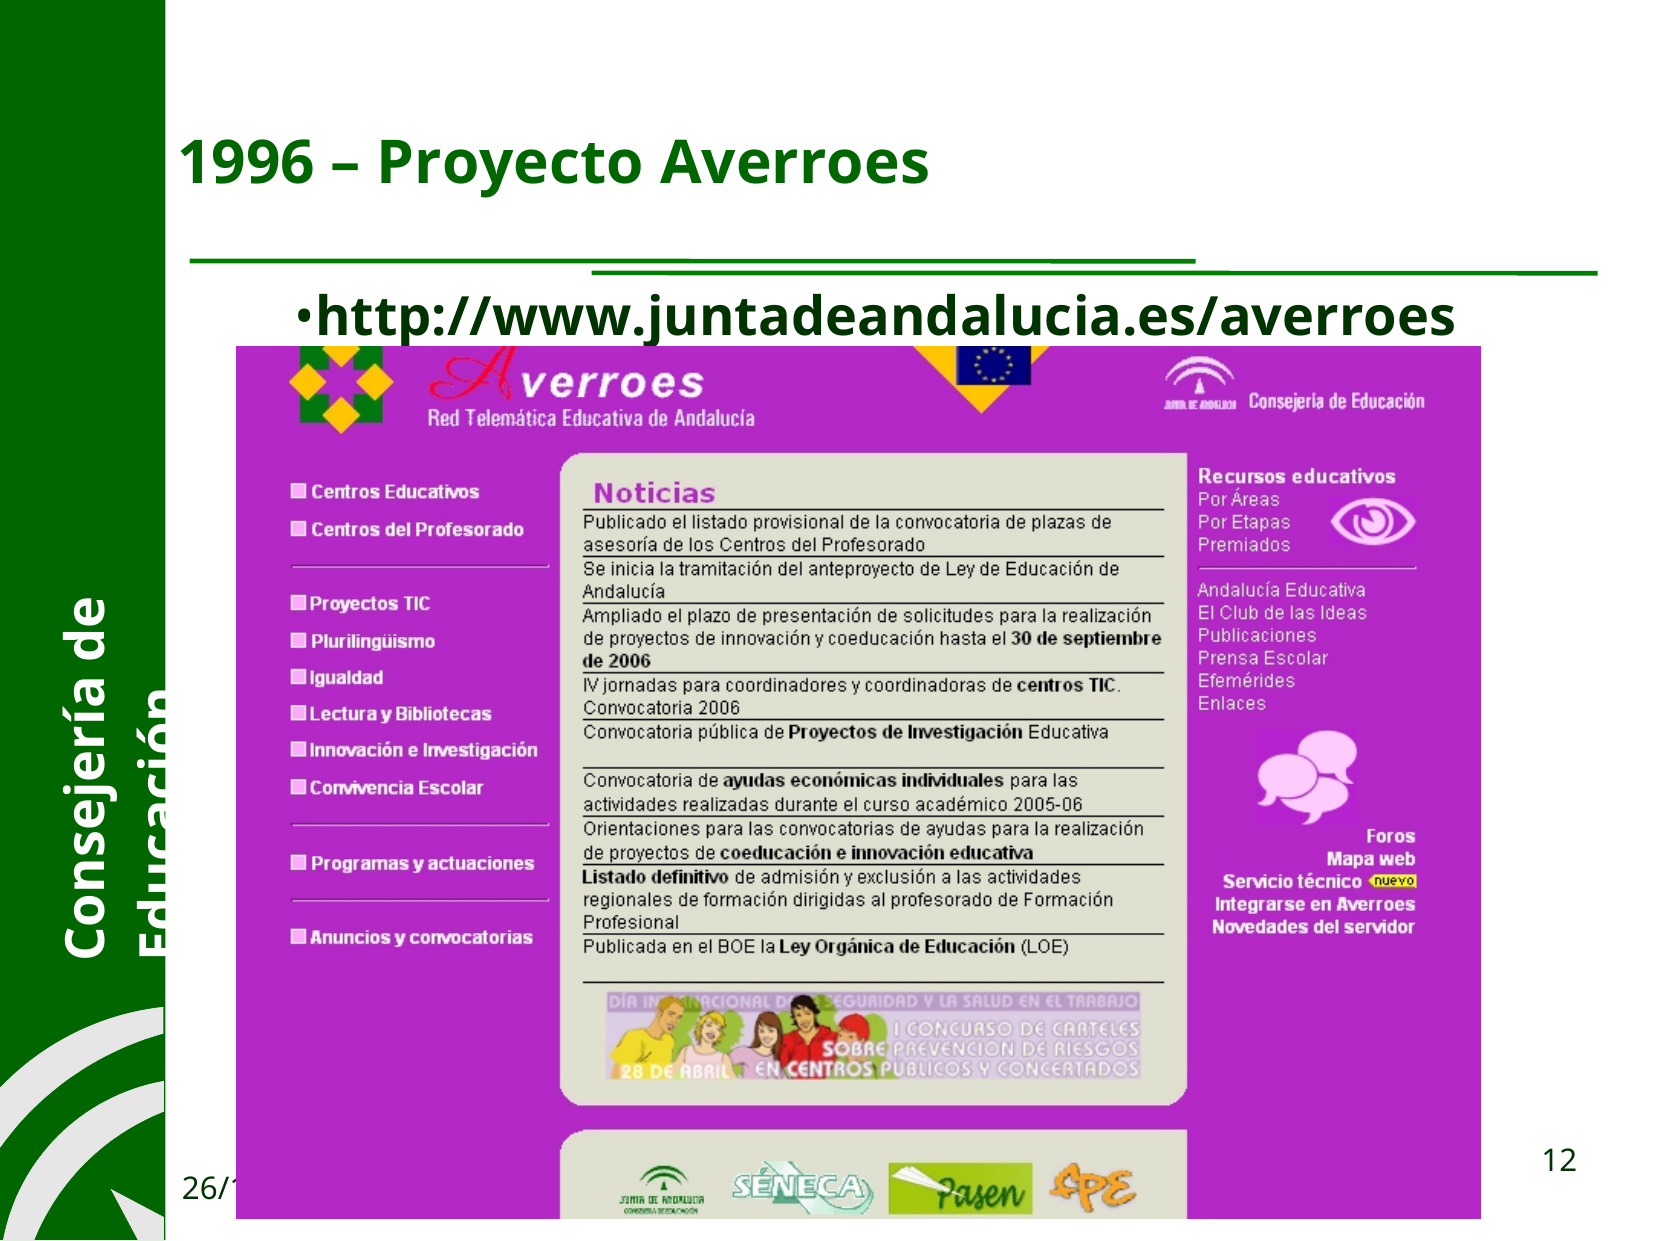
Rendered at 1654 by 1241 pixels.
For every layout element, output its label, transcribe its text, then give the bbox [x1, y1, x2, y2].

title 1996 – Proyecto Averroes [177, 49, 1572, 257]
list http://www.juntadeandalucia.es/averroes [165, 277, 1587, 397]
picture [236, 346, 1481, 1219]
